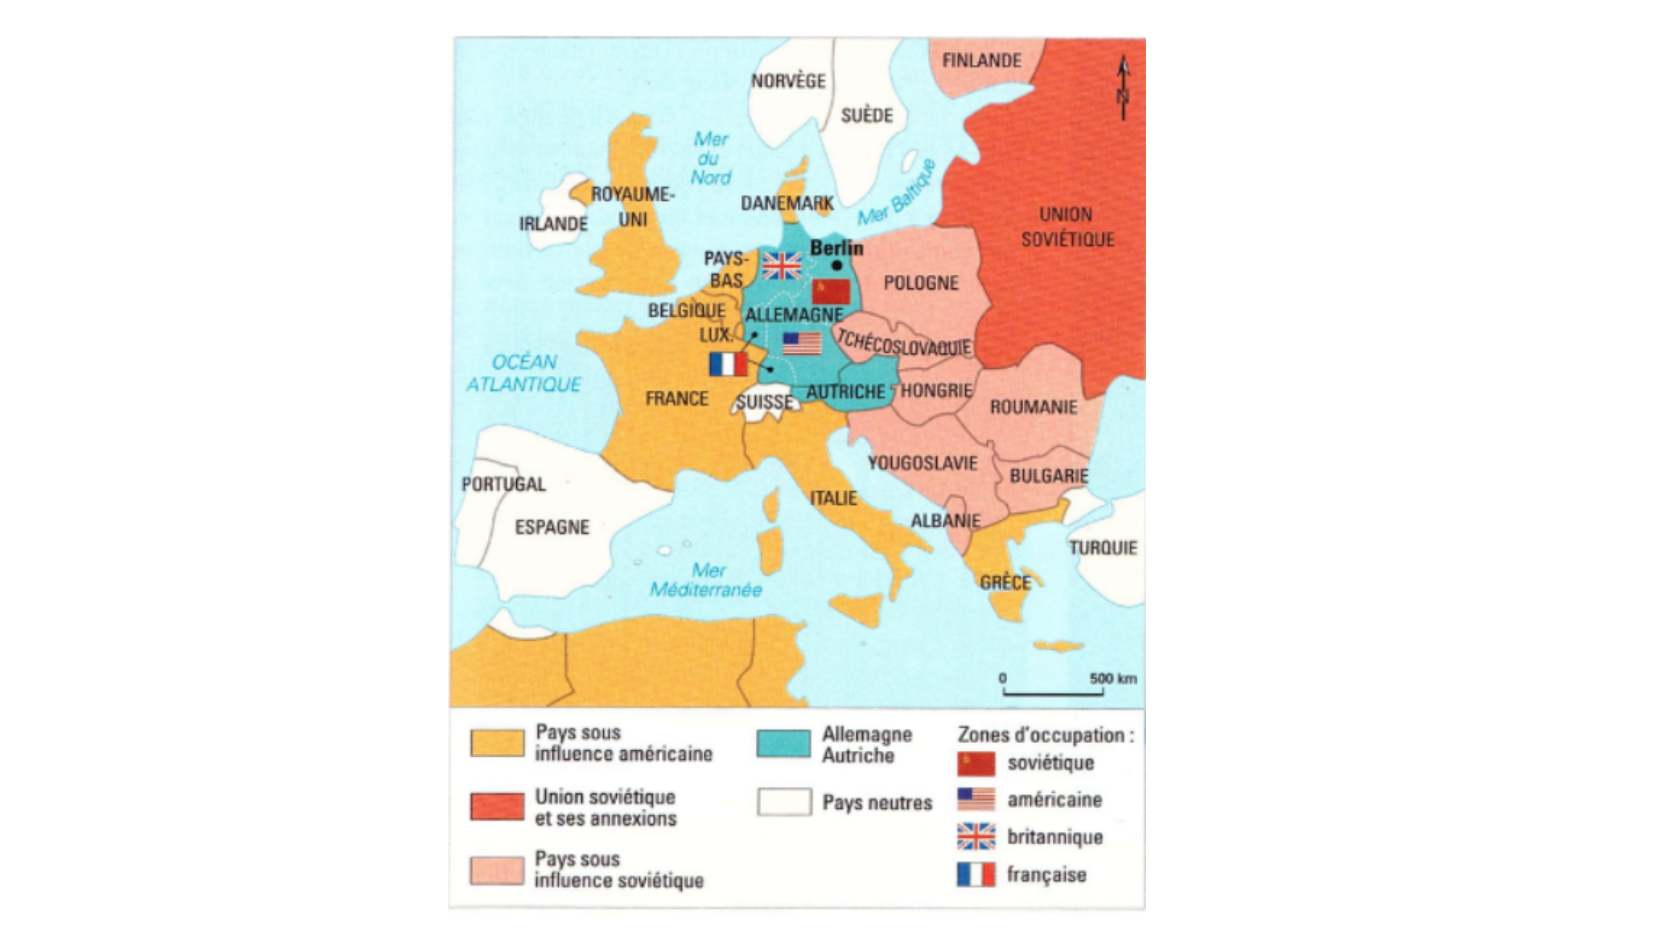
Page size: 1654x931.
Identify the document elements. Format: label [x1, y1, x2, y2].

picture [448, 35, 1146, 918]
